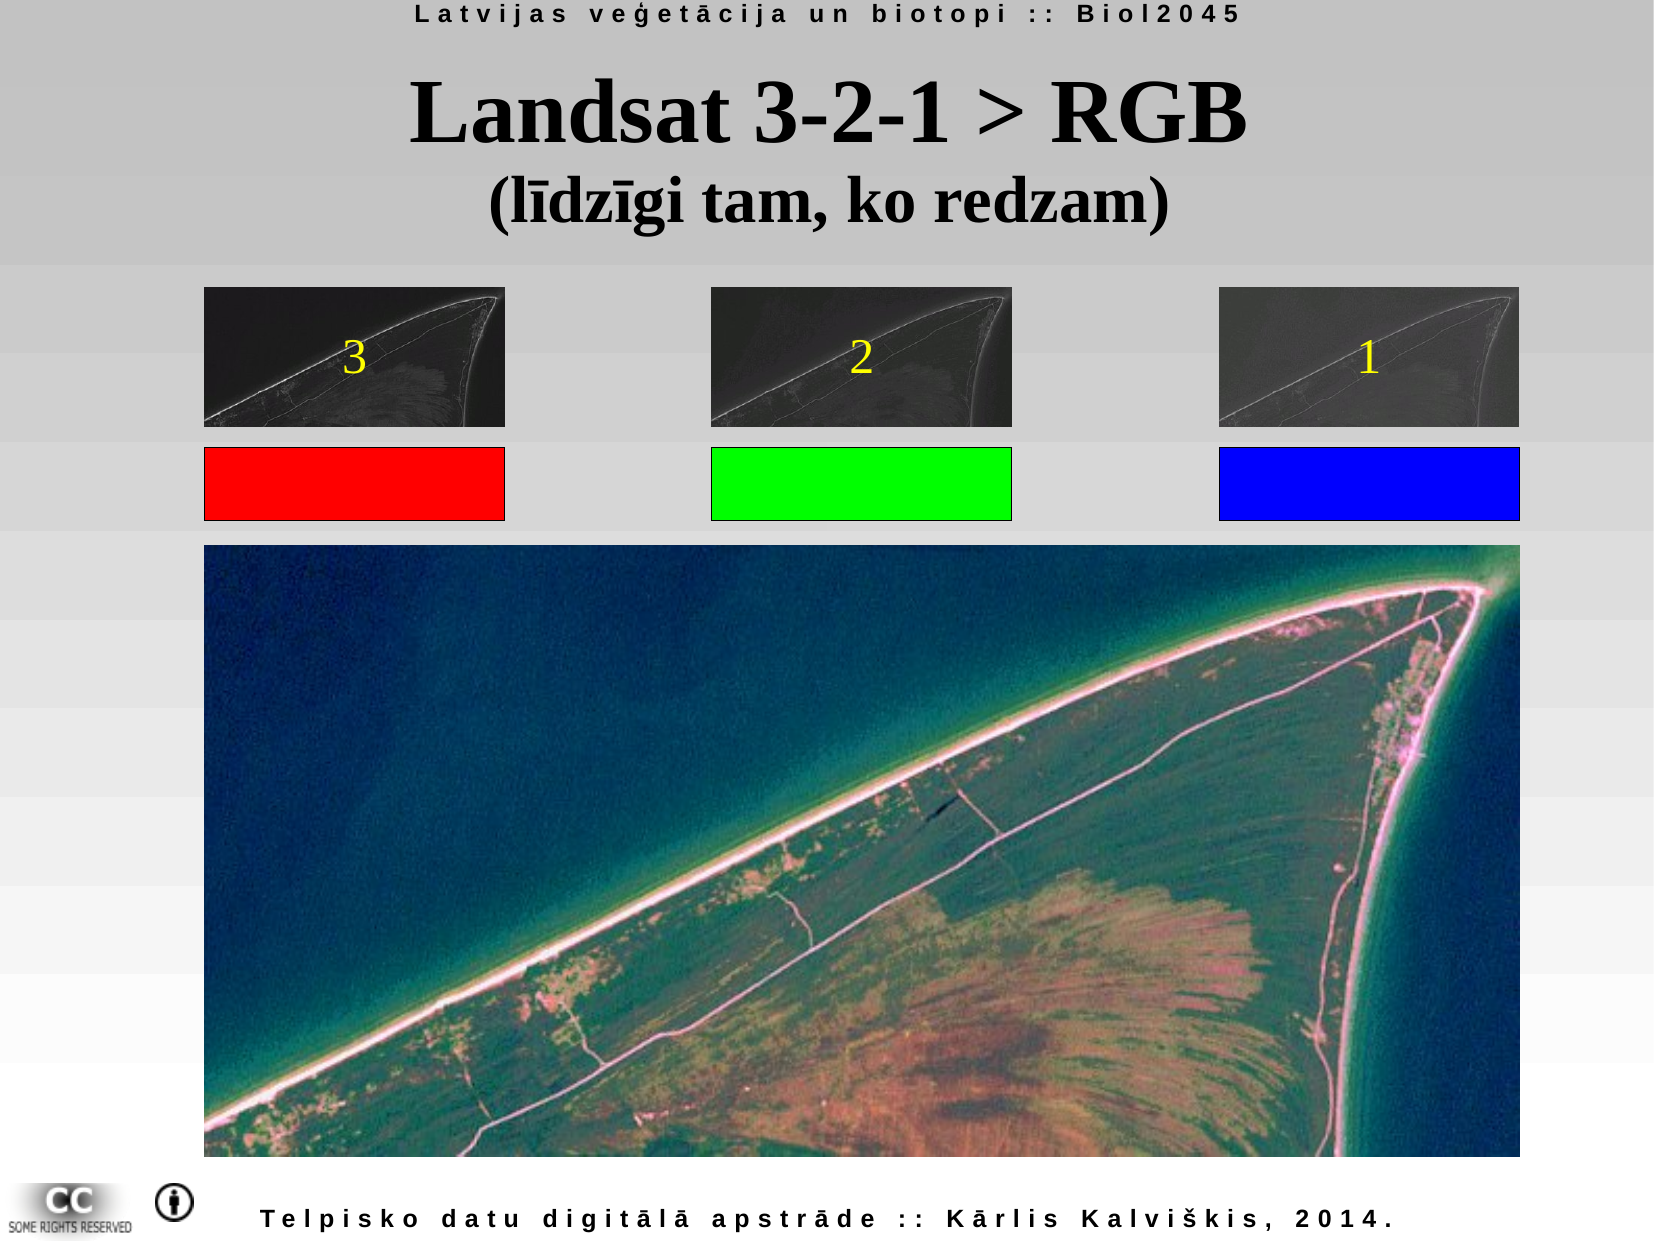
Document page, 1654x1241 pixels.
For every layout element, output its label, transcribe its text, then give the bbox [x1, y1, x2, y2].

picture [0, 0, 1654, 1241]
title Landsat 3-2-1 > RGB (līdzīgi tam, ko redzam) [34, 61, 1626, 296]
text_box [711, 447, 1012, 521]
text_box [204, 447, 505, 521]
text_box [1219, 447, 1520, 521]
